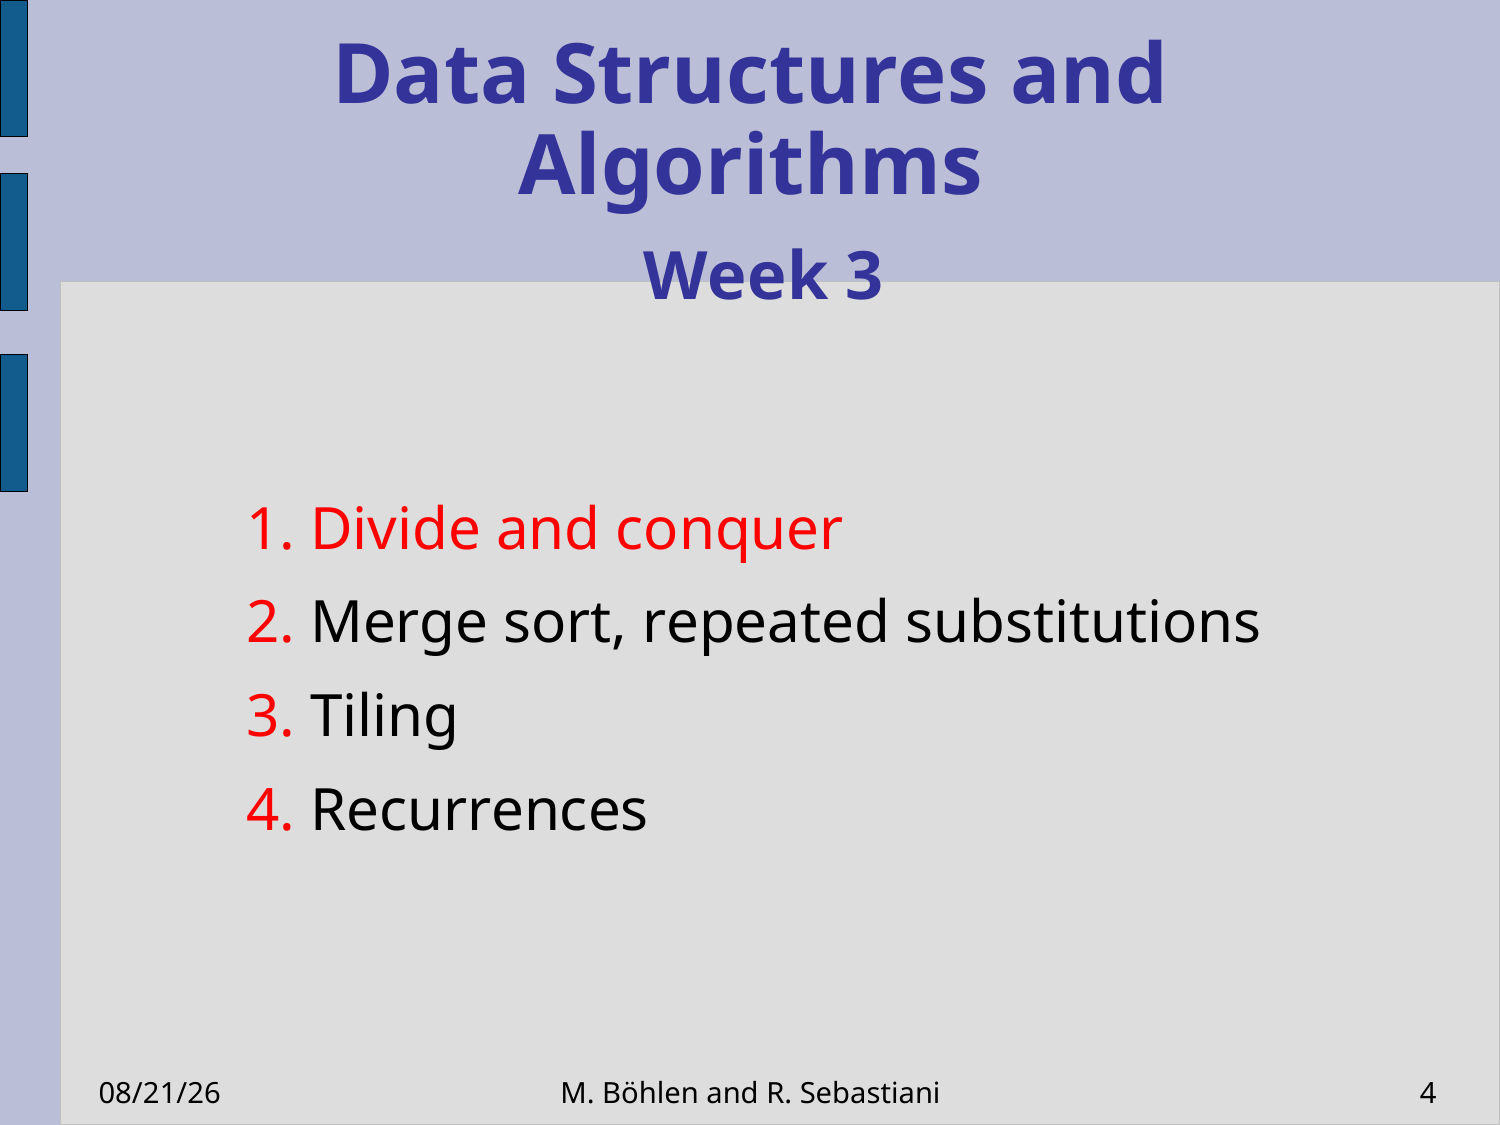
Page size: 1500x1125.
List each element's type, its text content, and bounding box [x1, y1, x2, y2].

title Data Structures and Algorithms Week 3 [110, 45, 1392, 308]
subtitle Divide and conquer Merge sort, repeated substitutions Tiling Recurrences [246, 312, 1392, 1022]
